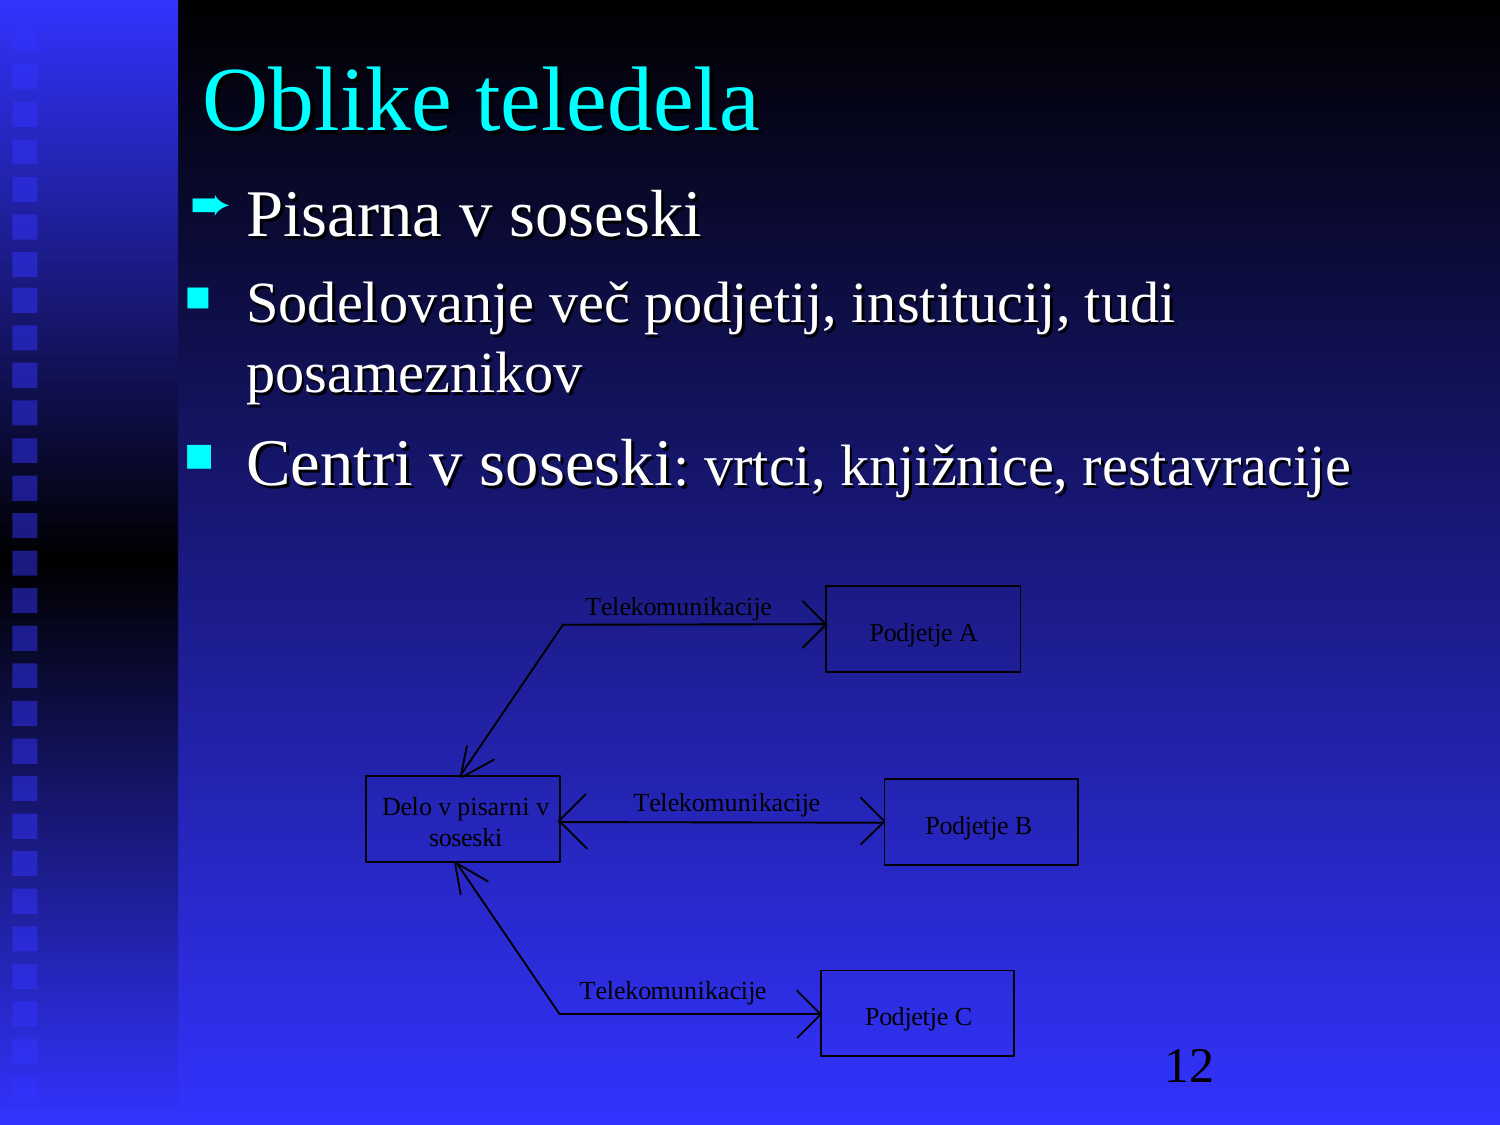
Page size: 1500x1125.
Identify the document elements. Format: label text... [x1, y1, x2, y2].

chart [225, 546, 1438, 1125]
list Pisarna v soseski Sodelovanje več podjetij, institucij, tudi posameznikov Centri v soseski: vrtci, knjižnice, restavracije [174, 162, 1450, 507]
title Oblike teledela [187, 0, 1463, 188]
